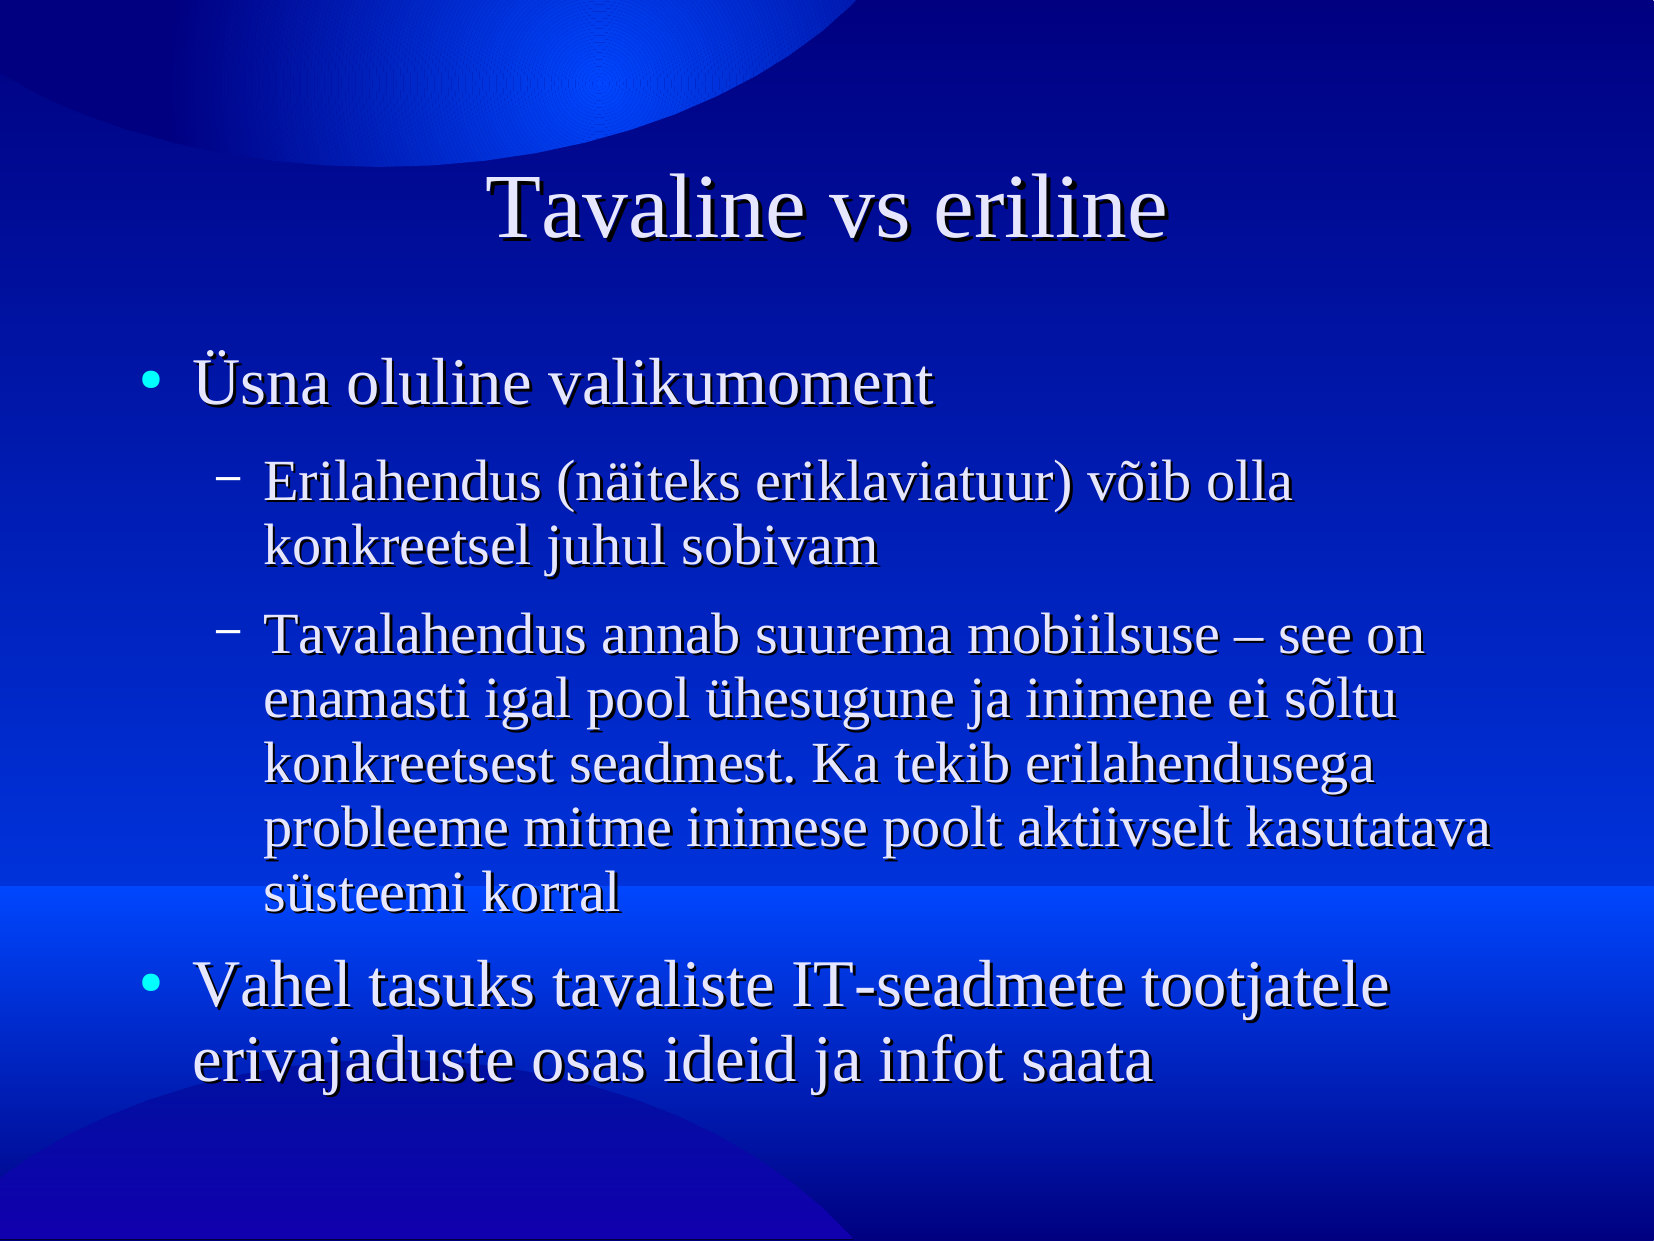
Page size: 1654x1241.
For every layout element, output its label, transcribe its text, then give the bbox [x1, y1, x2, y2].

title Tavaline vs eriline [121, 102, 1534, 311]
list Üsna oluline valikumoment Erilahendus (näiteks eriklaviatuur) võib olla konkreetsel juhul sobivam Tavalahendus annab suurema mobiilsuse – see on enamasti igal pool ühesugune ja inimene ei sõltu konkreetsest seadmest. Ka tekib erilahendusega probleeme mitme inimese poolt aktiivselt kasutatava süsteemi korral Vahel tasuks tavaliste IT-seadmete tootjatele erivajaduste osas ideid ja infot saata [121, 344, 1534, 1127]
